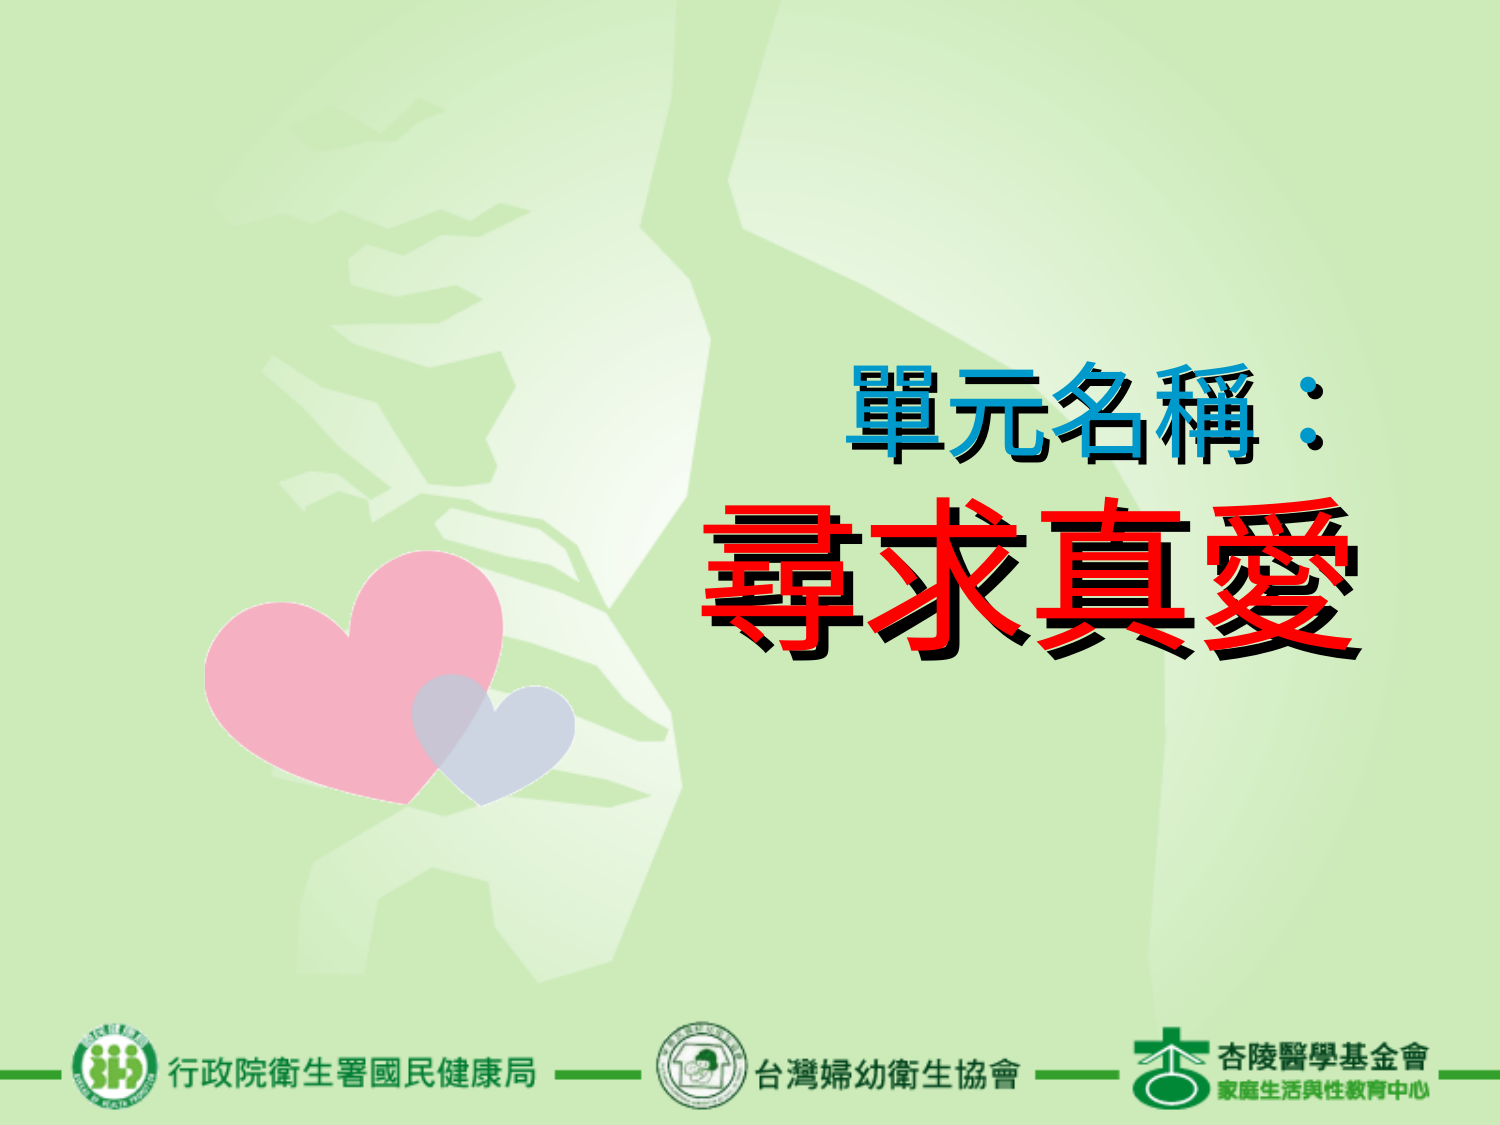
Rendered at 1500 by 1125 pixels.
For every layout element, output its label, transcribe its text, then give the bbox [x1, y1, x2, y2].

text_box 單元名稱： 尋求真愛 [490, 338, 1377, 669]
picture [0, 0, 1500, 1125]
